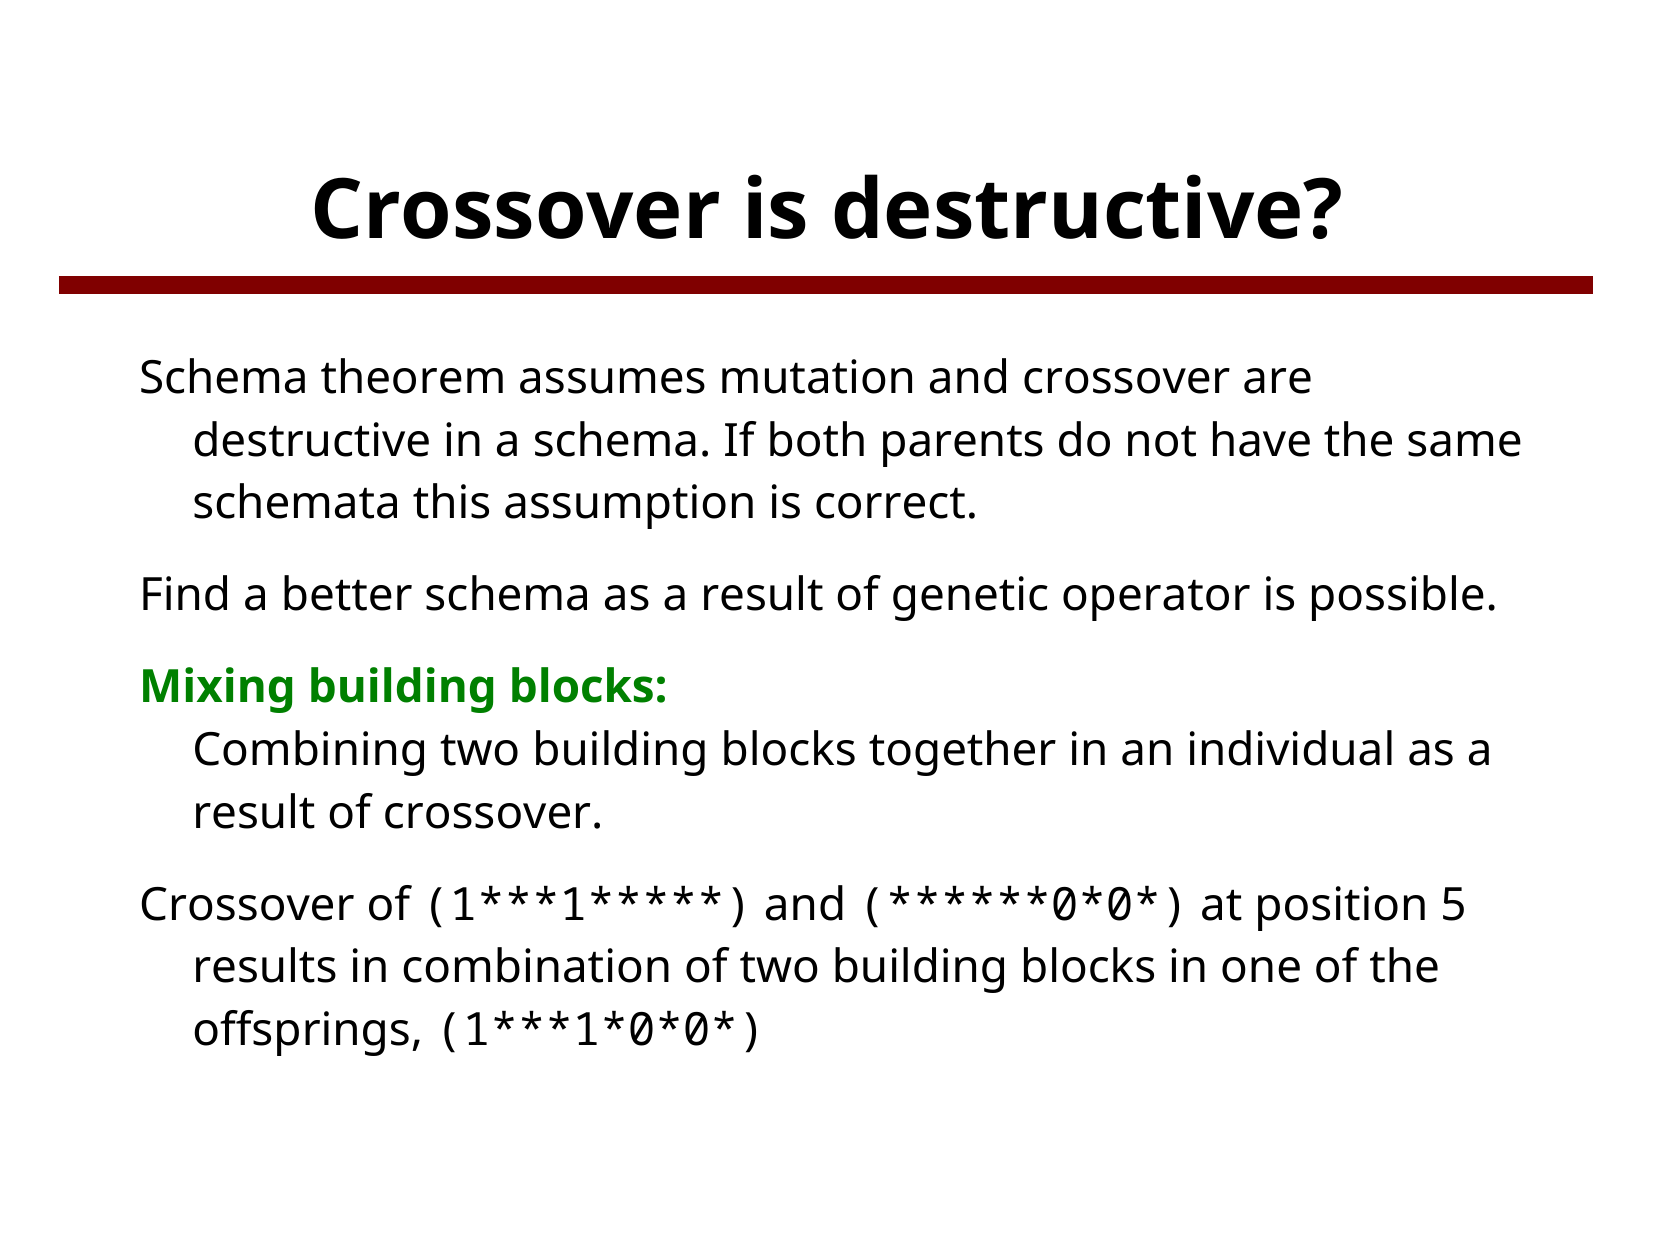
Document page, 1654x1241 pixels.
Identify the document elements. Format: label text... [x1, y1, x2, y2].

list Schema theorem assumes mutation and crossover are destructive in a schema. If both parents do not have the same schemata this assumption is correct. Find a better schema as a result of genetic operator is possible. Mixing building blocks: Combining two building blocks together in an individual as a result of crossover. Crossover of (1***1*****) and (******0*0*) at position 5 results in combination of two building blocks in one of the offsprings, (1***1*0*0*) [121, 344, 1534, 1127]
title Crossover is destructive? [121, 102, 1534, 311]
